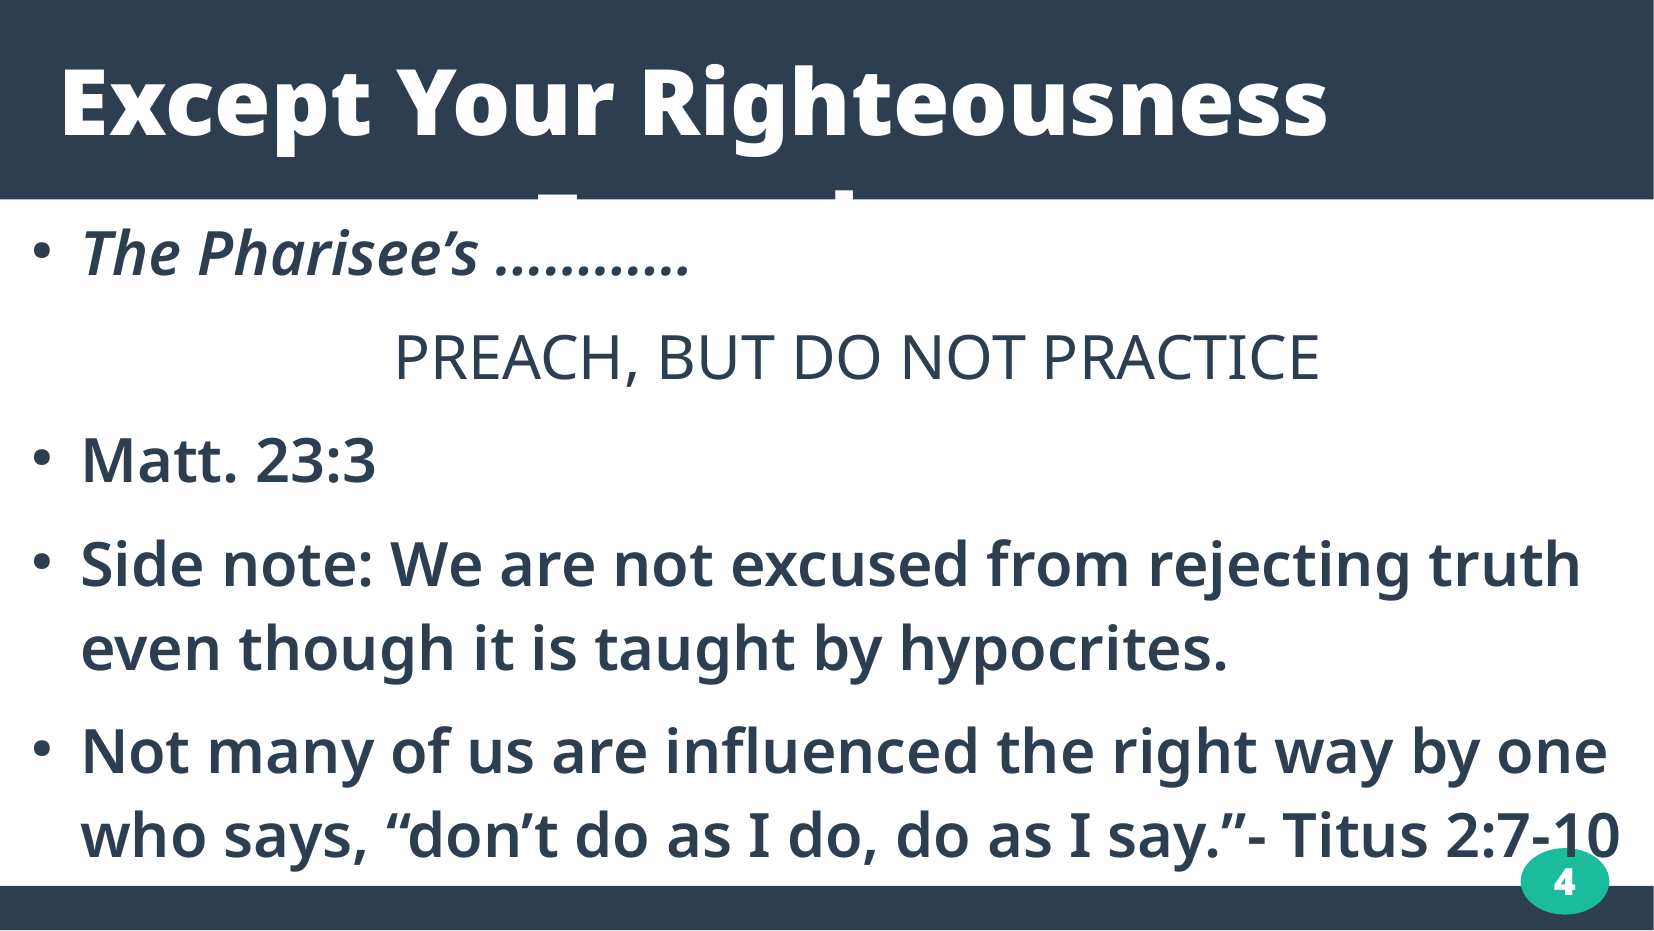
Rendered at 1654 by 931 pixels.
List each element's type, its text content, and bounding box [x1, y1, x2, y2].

list The Pharisee’s ………… PREACH, BUT DO NOT PRACTICE Matt. 23:3 Side note: We are not excused from rejecting truth even though it is taught by hypocrites. Not many of us are influenced the right way by one who says, “don’t do as I do, do as I say.”- Titus 2:7-10 [15, 210, 1636, 901]
title Except Your Righteousness Exceed [59, 37, 1595, 155]
